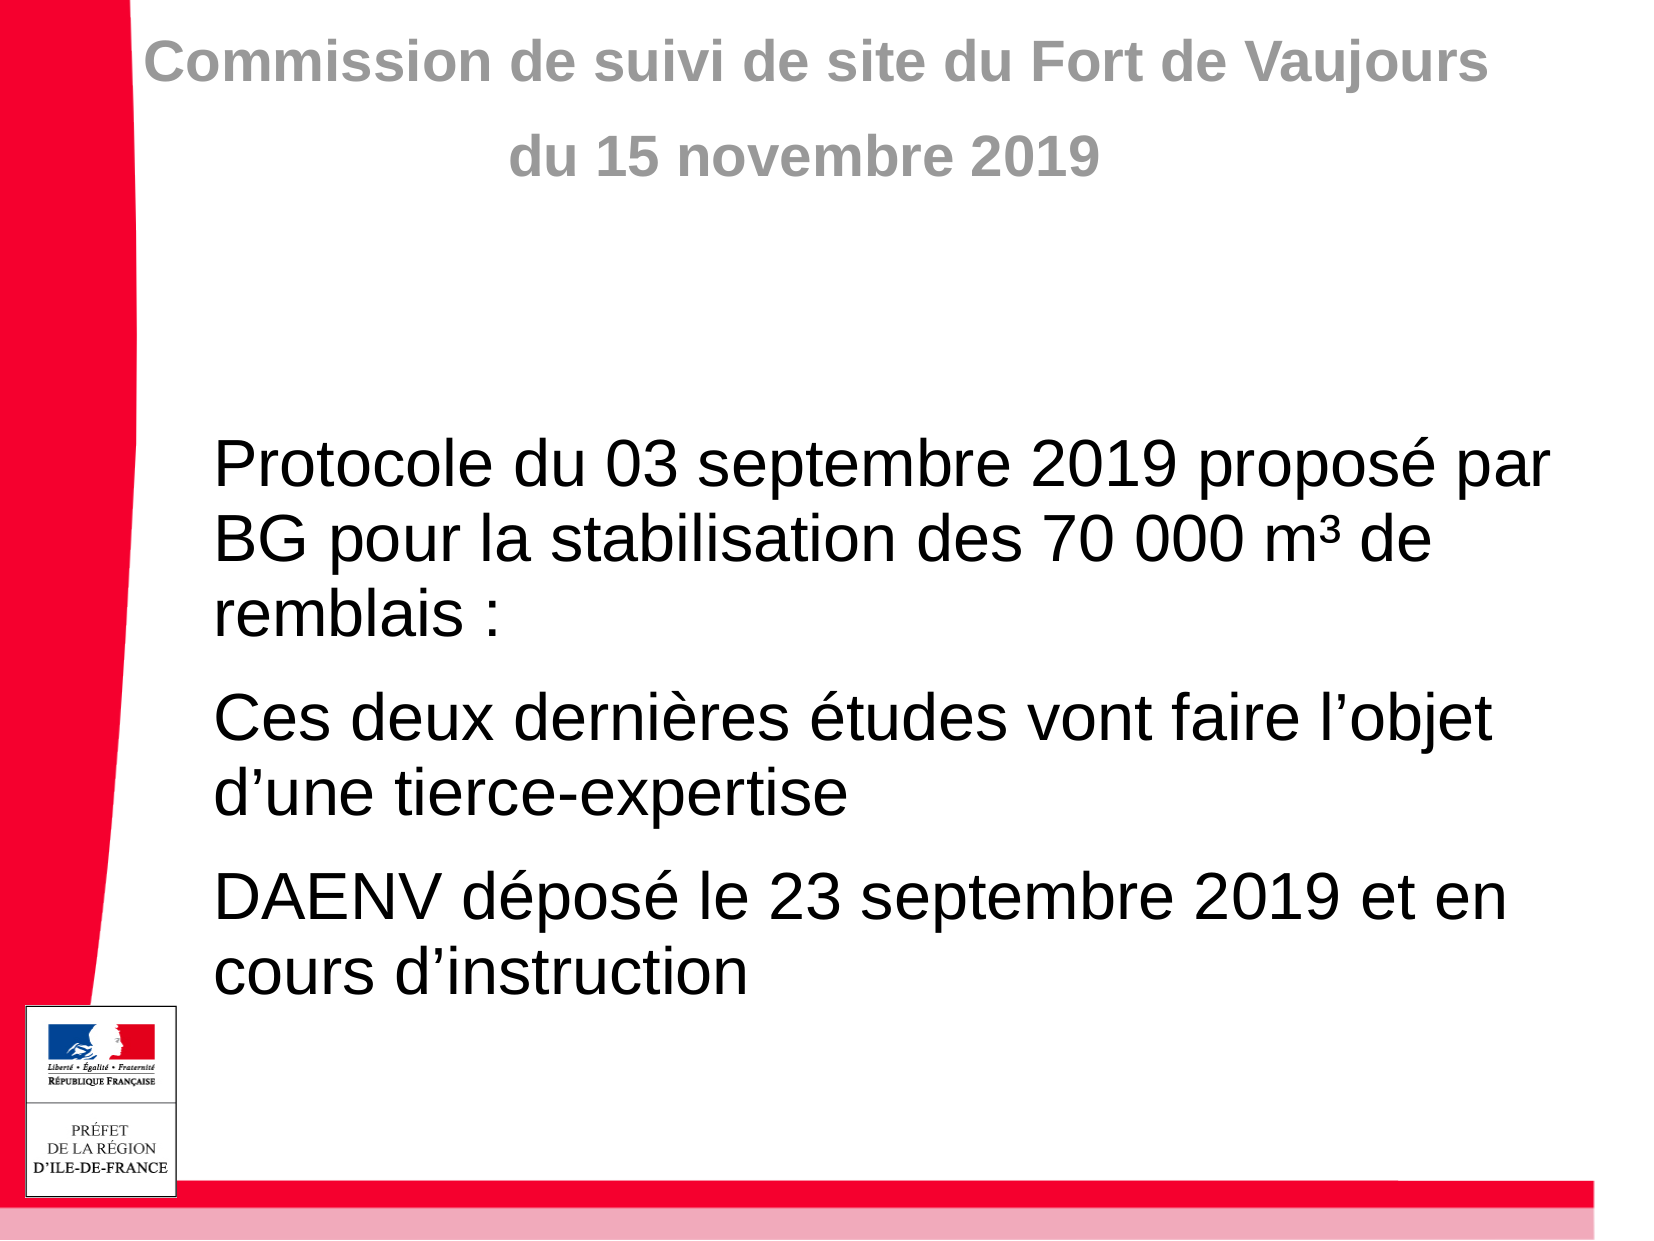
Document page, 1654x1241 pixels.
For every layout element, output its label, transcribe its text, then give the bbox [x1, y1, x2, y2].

title Commission de suivi de site du Fort de Vaujours du 15 novembre 2019 [73, 9, 1562, 217]
picture [0, 0, 1653, 1240]
list Protocole du 03 septembre 2019 proposé par BG pour la stabilisation des 70 000 m³ de remblais : Ces deux dernières études vont faire l’objet d’une tierce-expertise DAENV déposé le 23 septembre 2019 et en cours d’instruction [142, 426, 1631, 1241]
